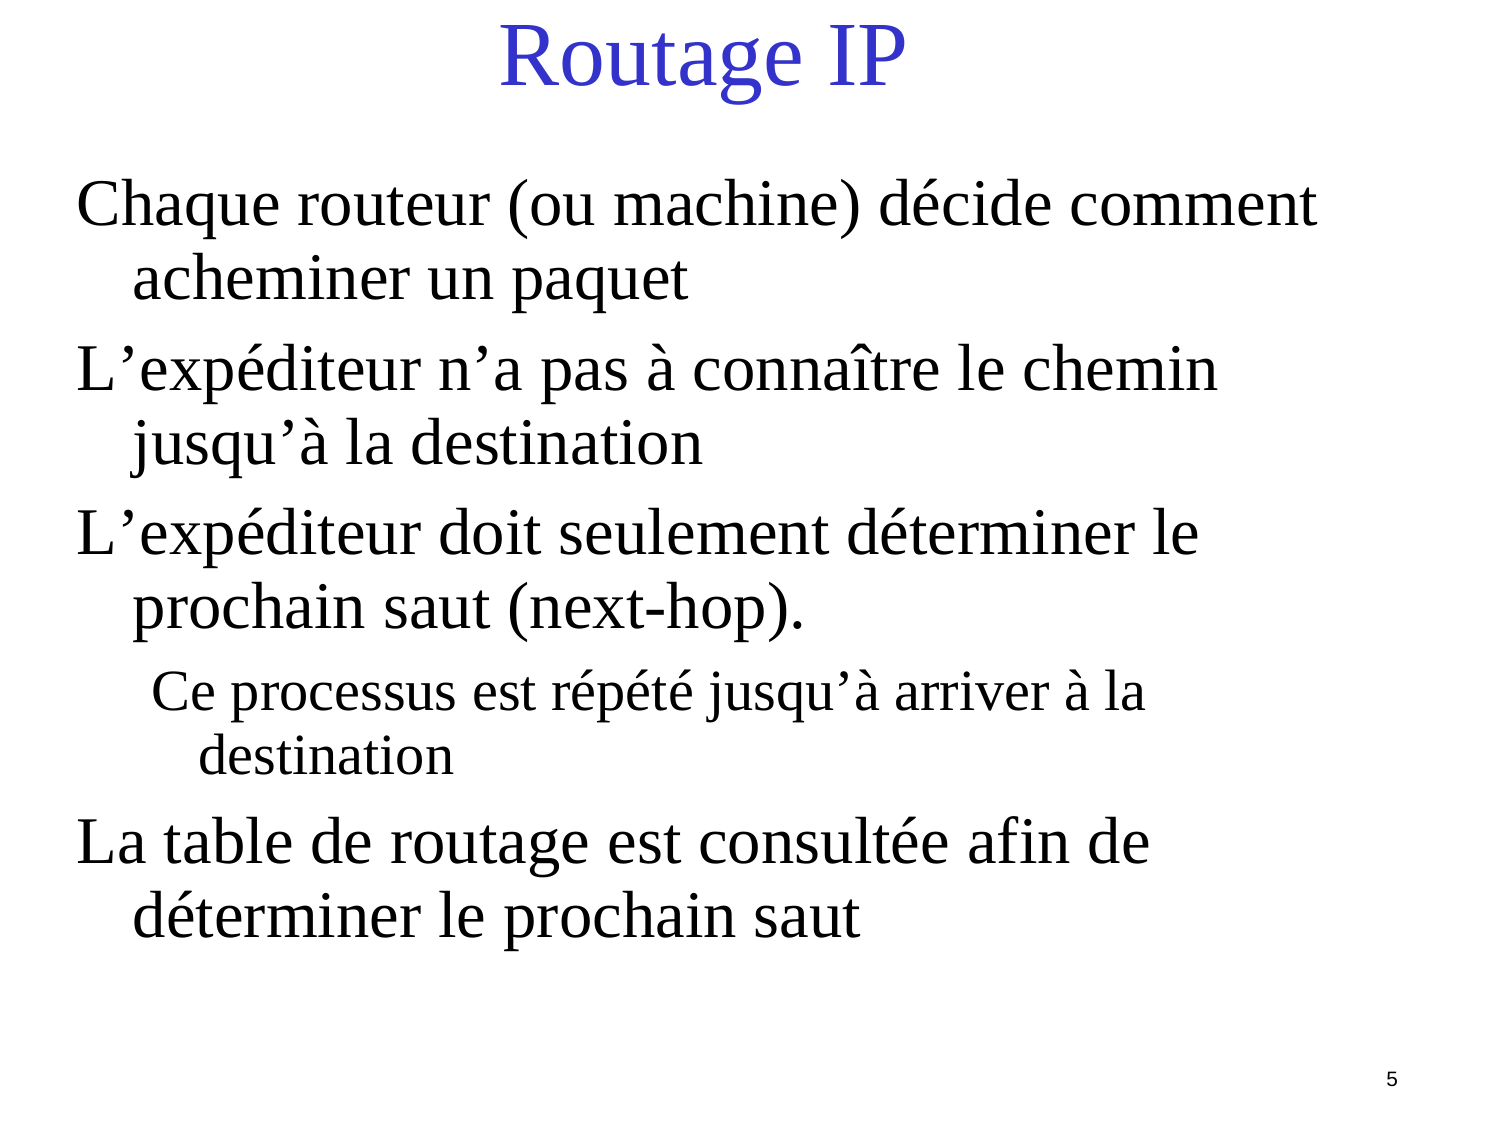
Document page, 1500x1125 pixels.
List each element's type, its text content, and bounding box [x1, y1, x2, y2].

title Routage IP [66, 0, 1342, 149]
list Chaque routeur (ou machine) décide comment acheminer un paquet L’expéditeur n’a pas à connaître le chemin jusqu’à la destination L’expéditeur doit seulement déterminer le prochain saut (next-hop). Ce processus est répété jusqu’à arriver à la destination La table de routage est consultée afin de déterminer le prochain saut [62, 158, 1404, 1018]
